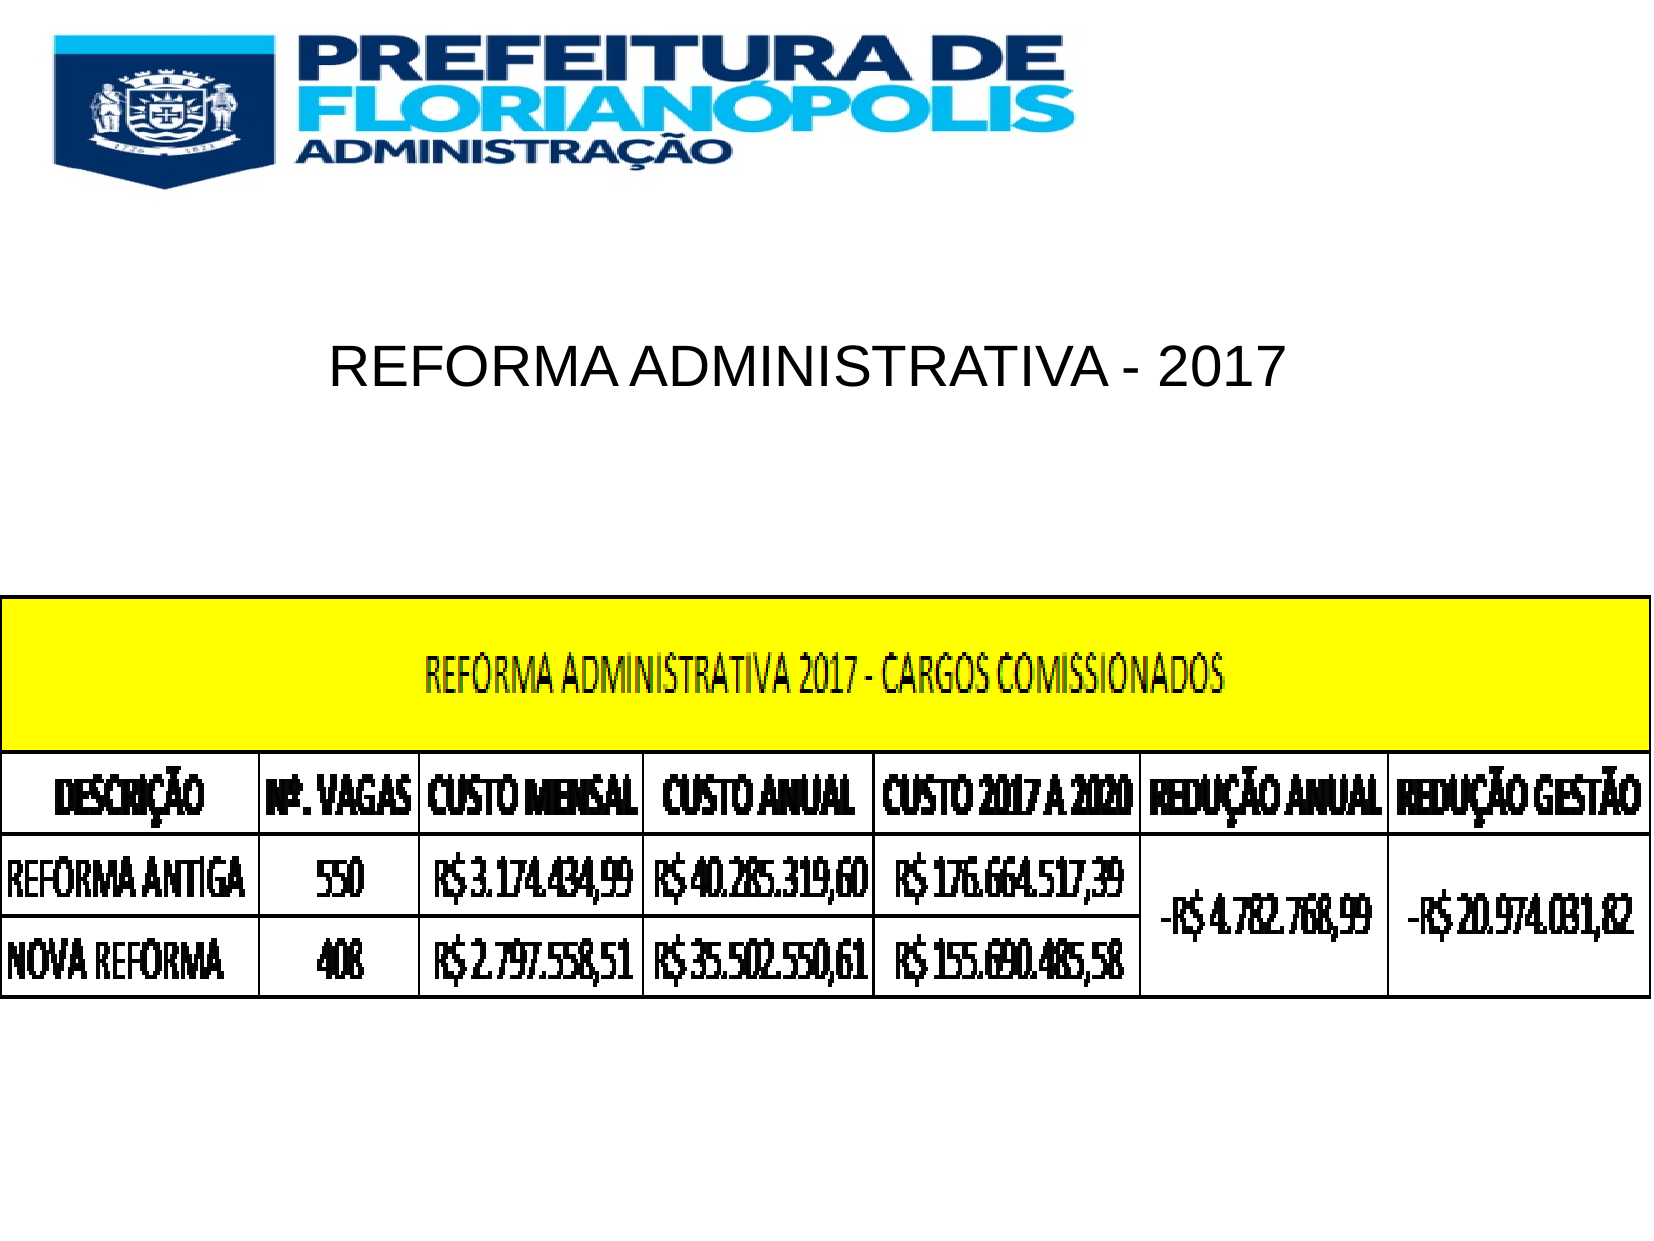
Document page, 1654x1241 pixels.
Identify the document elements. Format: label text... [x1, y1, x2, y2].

title REFORMA ADMINISTRATIVA - 2017 [69, 295, 1548, 438]
picture [0, 595, 1654, 1004]
picture [0, 0, 1131, 225]
